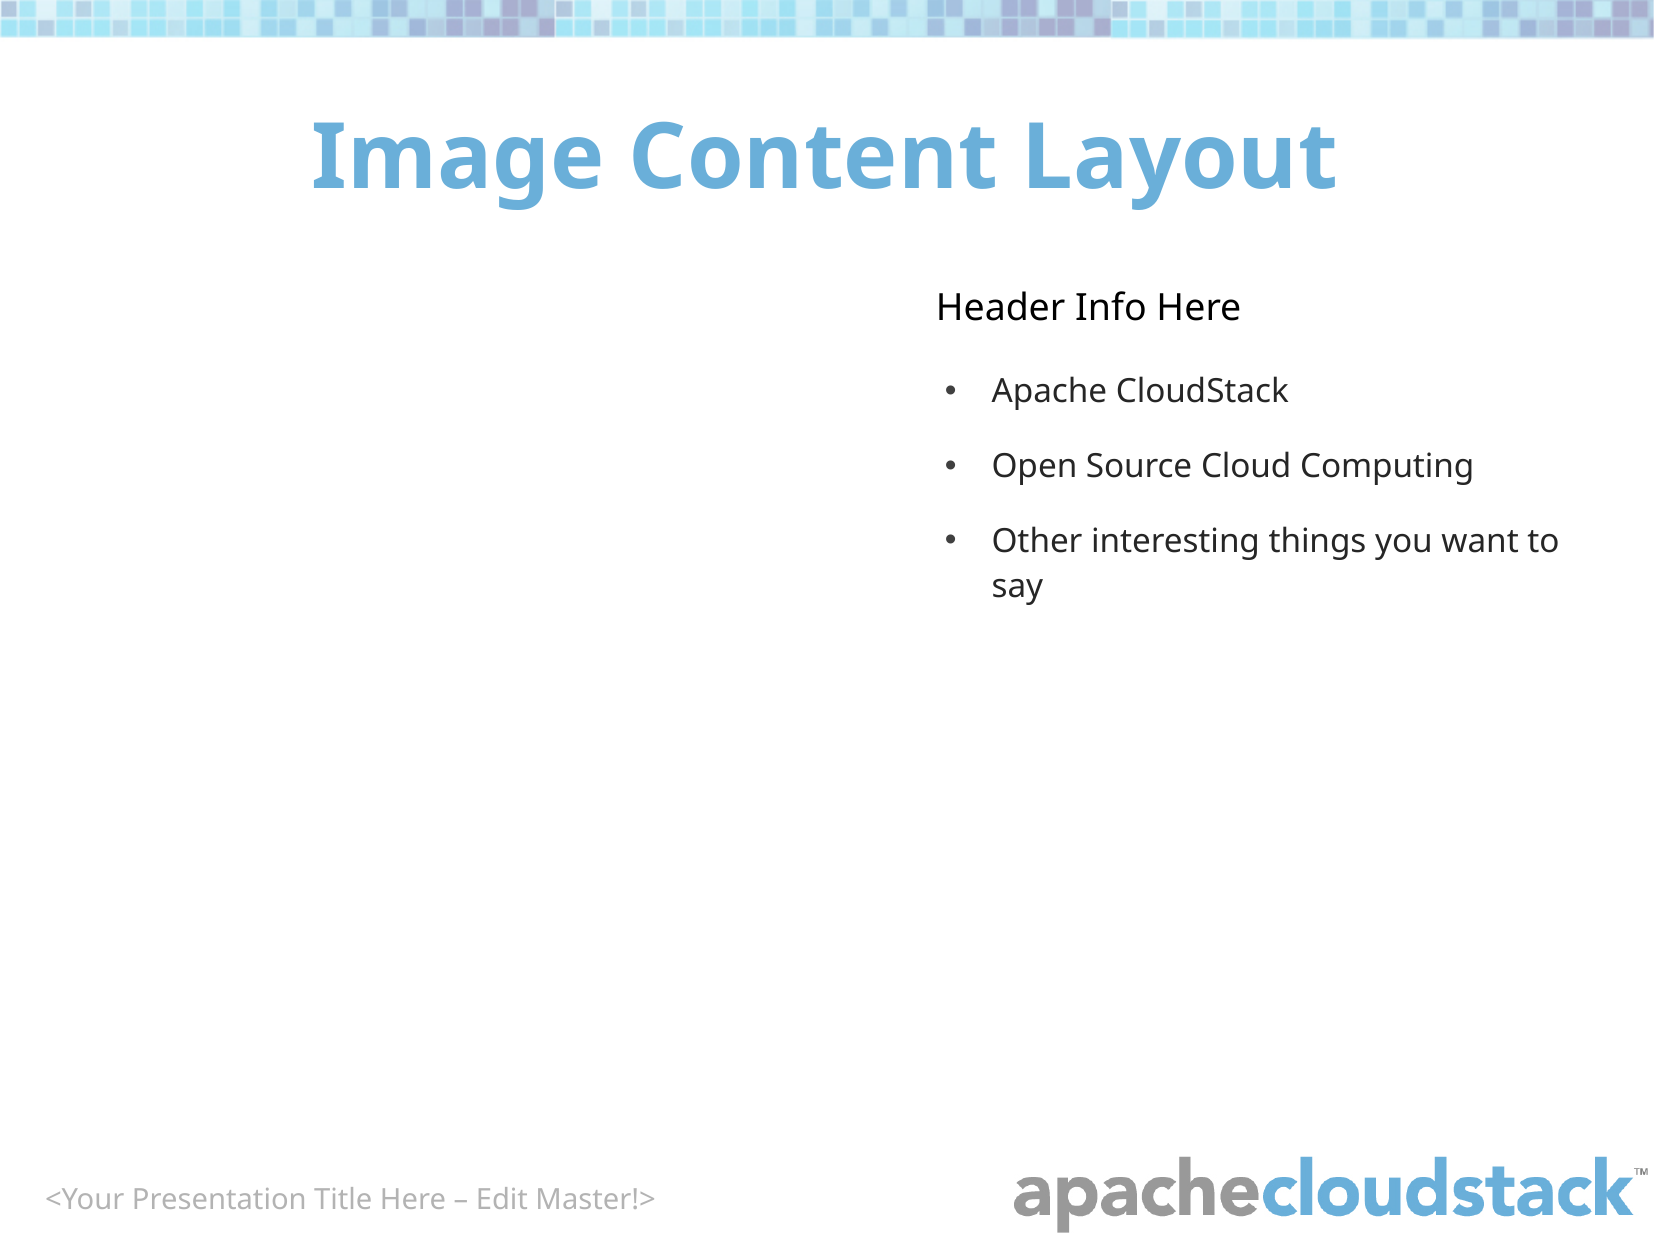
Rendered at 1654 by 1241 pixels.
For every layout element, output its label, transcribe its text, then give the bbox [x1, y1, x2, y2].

title Image Content Layout [45, 49, 1606, 257]
text_box Header Info Here [928, 273, 1228, 334]
text_box Apache CloudStack Open Source Cloud Computing Other interesting things you want to say [930, 360, 1591, 1006]
picture [1014, 1156, 1648, 1233]
